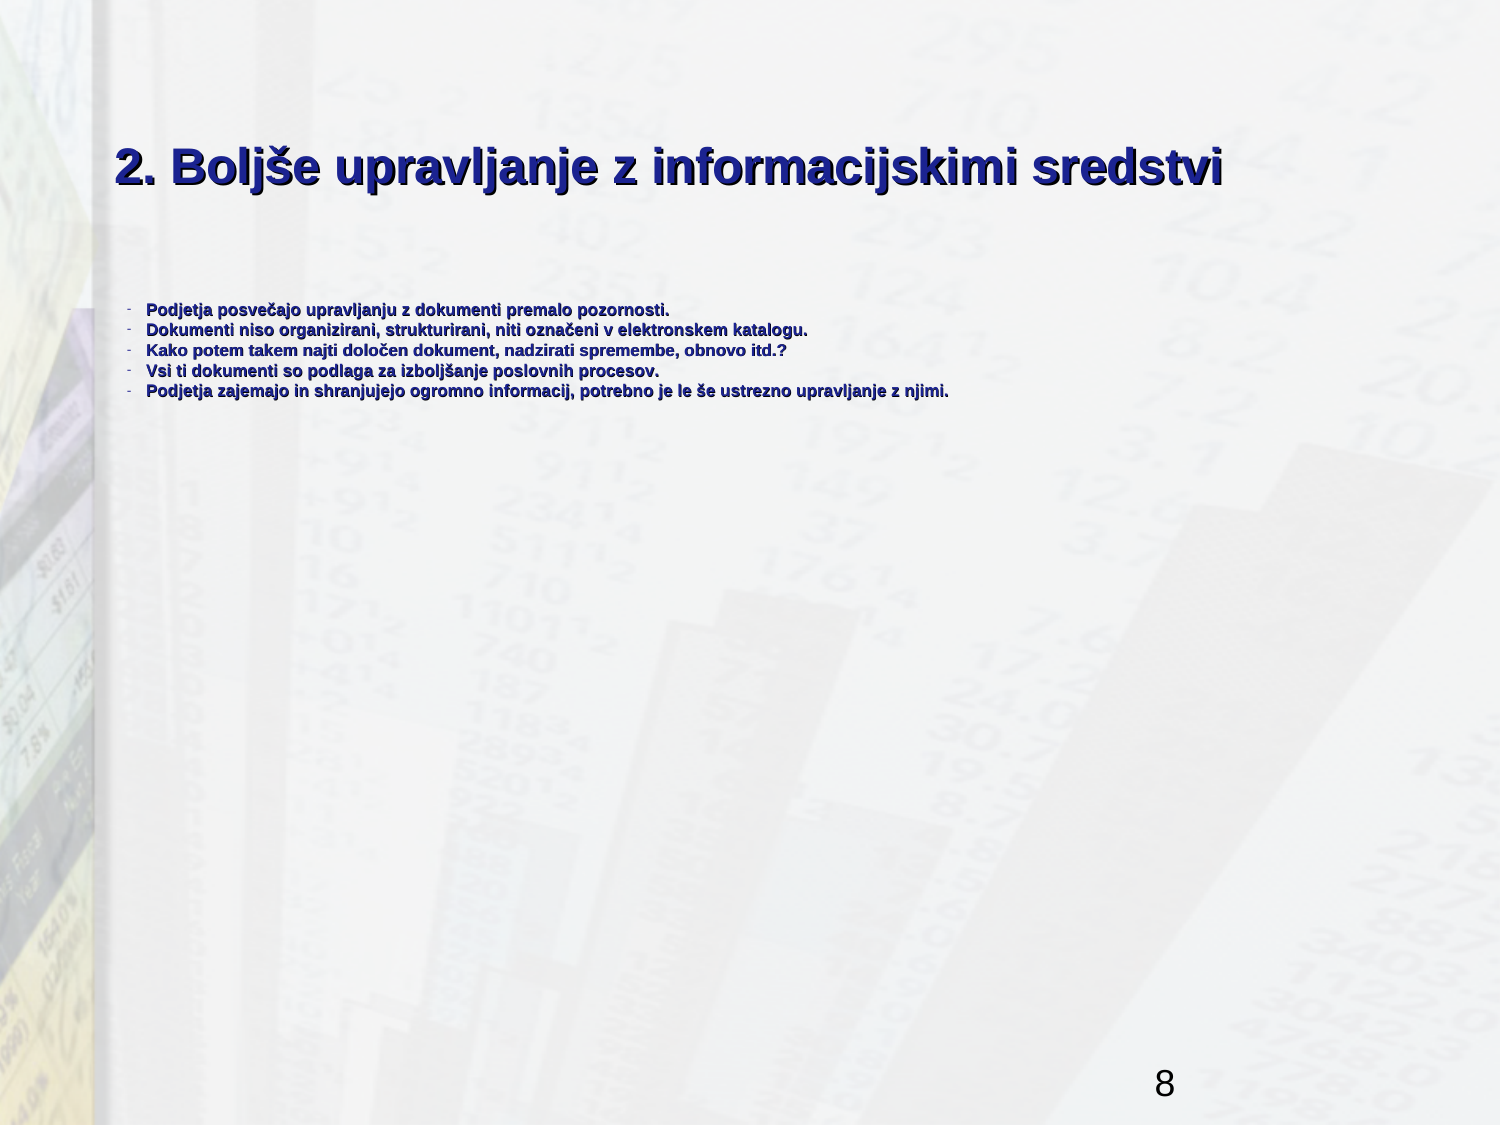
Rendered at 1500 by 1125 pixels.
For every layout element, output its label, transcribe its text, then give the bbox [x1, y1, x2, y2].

text_box Podjetja posvečajo upravljanju z dokumenti premalo pozornosti. Dokumenti niso organizirani, strukturirani, niti označeni v elektronskem katalogu. Kako potem takem najti določen dokument, nadzirati spremembe, obnovo itd.? Vsi ti dokumenti so podlaga za izboljšanje poslovnih procesov. Podjetja zajemajo in shranjujejo ogromno informacij, potrebno je le še ustrezno upravljanje z njimi. [112, 290, 1424, 410]
picture [0, 0, 1500, 1125]
list 2. Boljše upravljanje z informacijskimi sredstvi [100, 125, 1412, 244]
